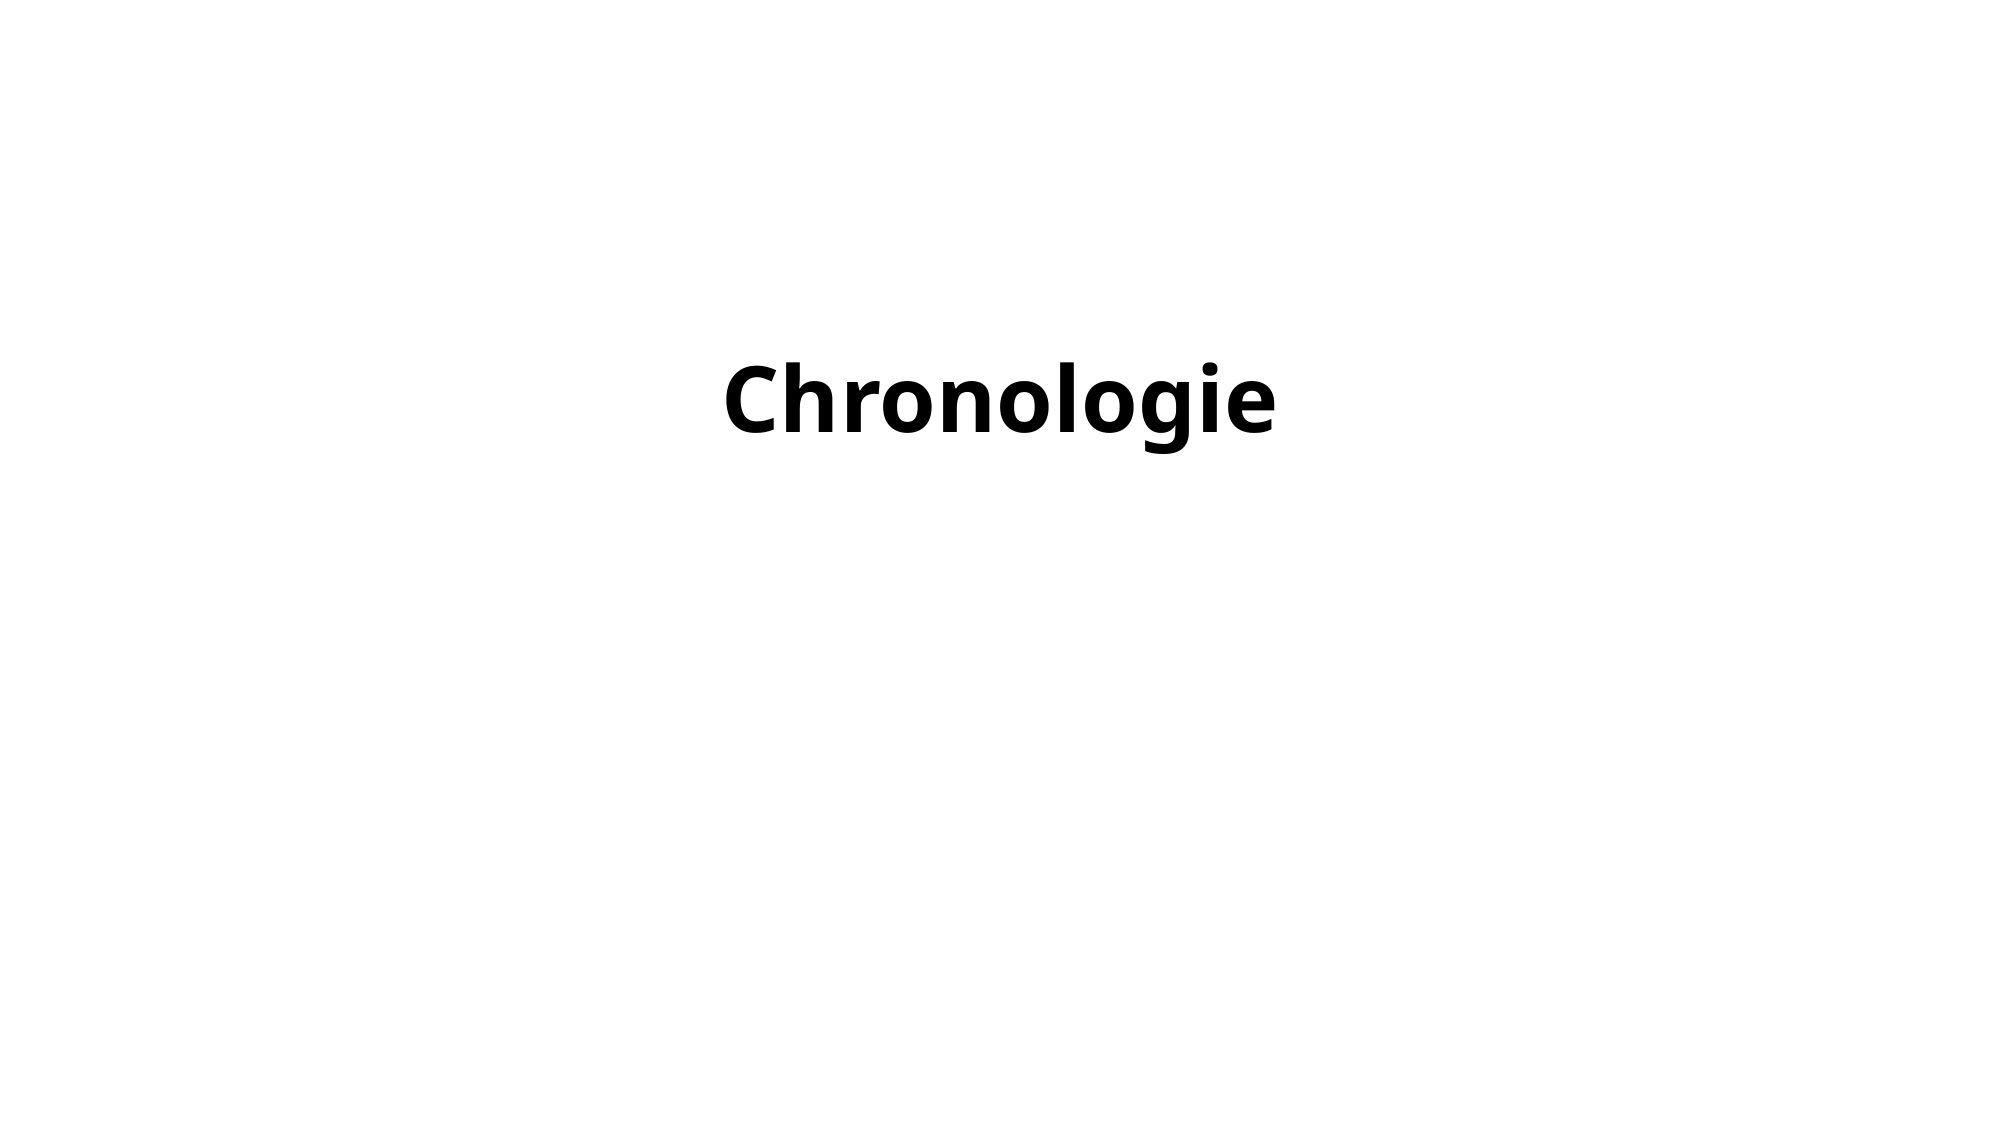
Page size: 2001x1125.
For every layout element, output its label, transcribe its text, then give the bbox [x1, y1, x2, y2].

title Chronologie [137, 293, 1863, 512]
